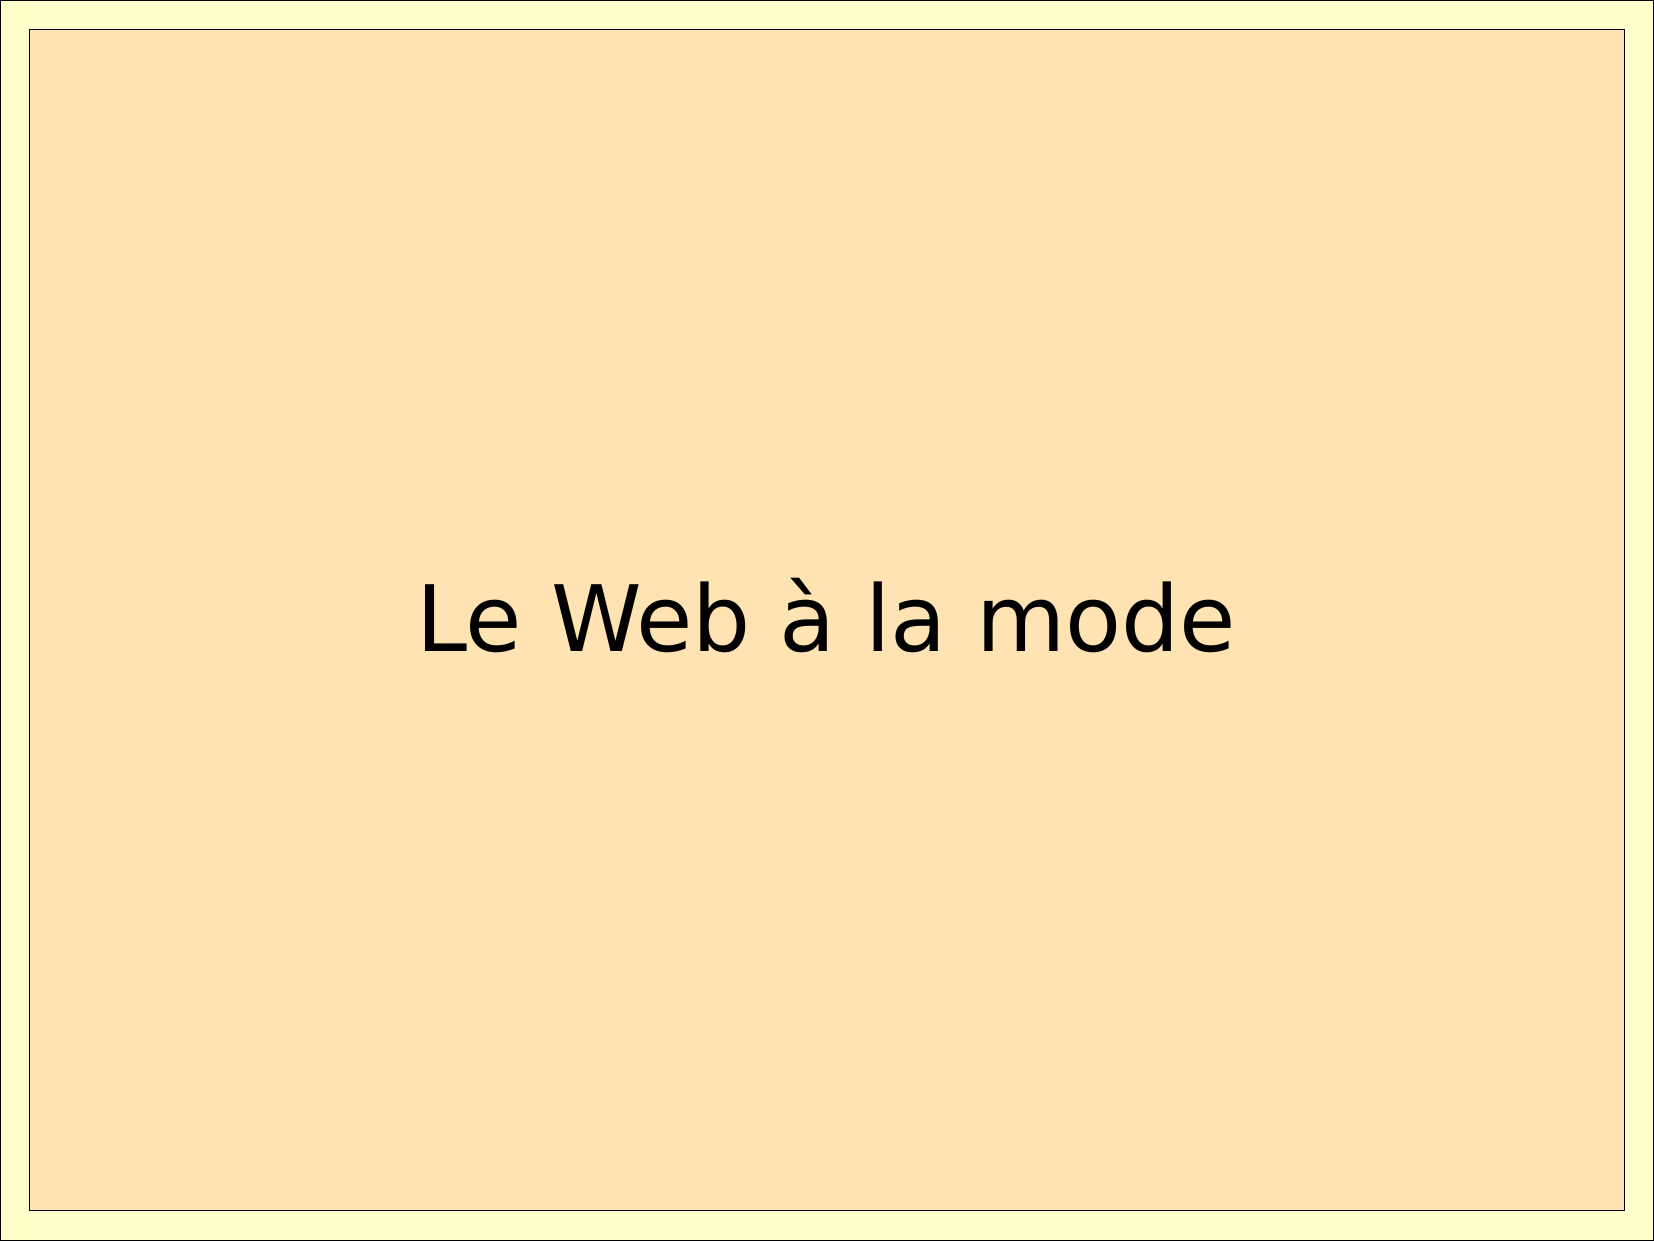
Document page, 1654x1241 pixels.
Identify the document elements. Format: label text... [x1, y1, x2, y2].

title Le Web à la mode [82, 516, 1571, 724]
